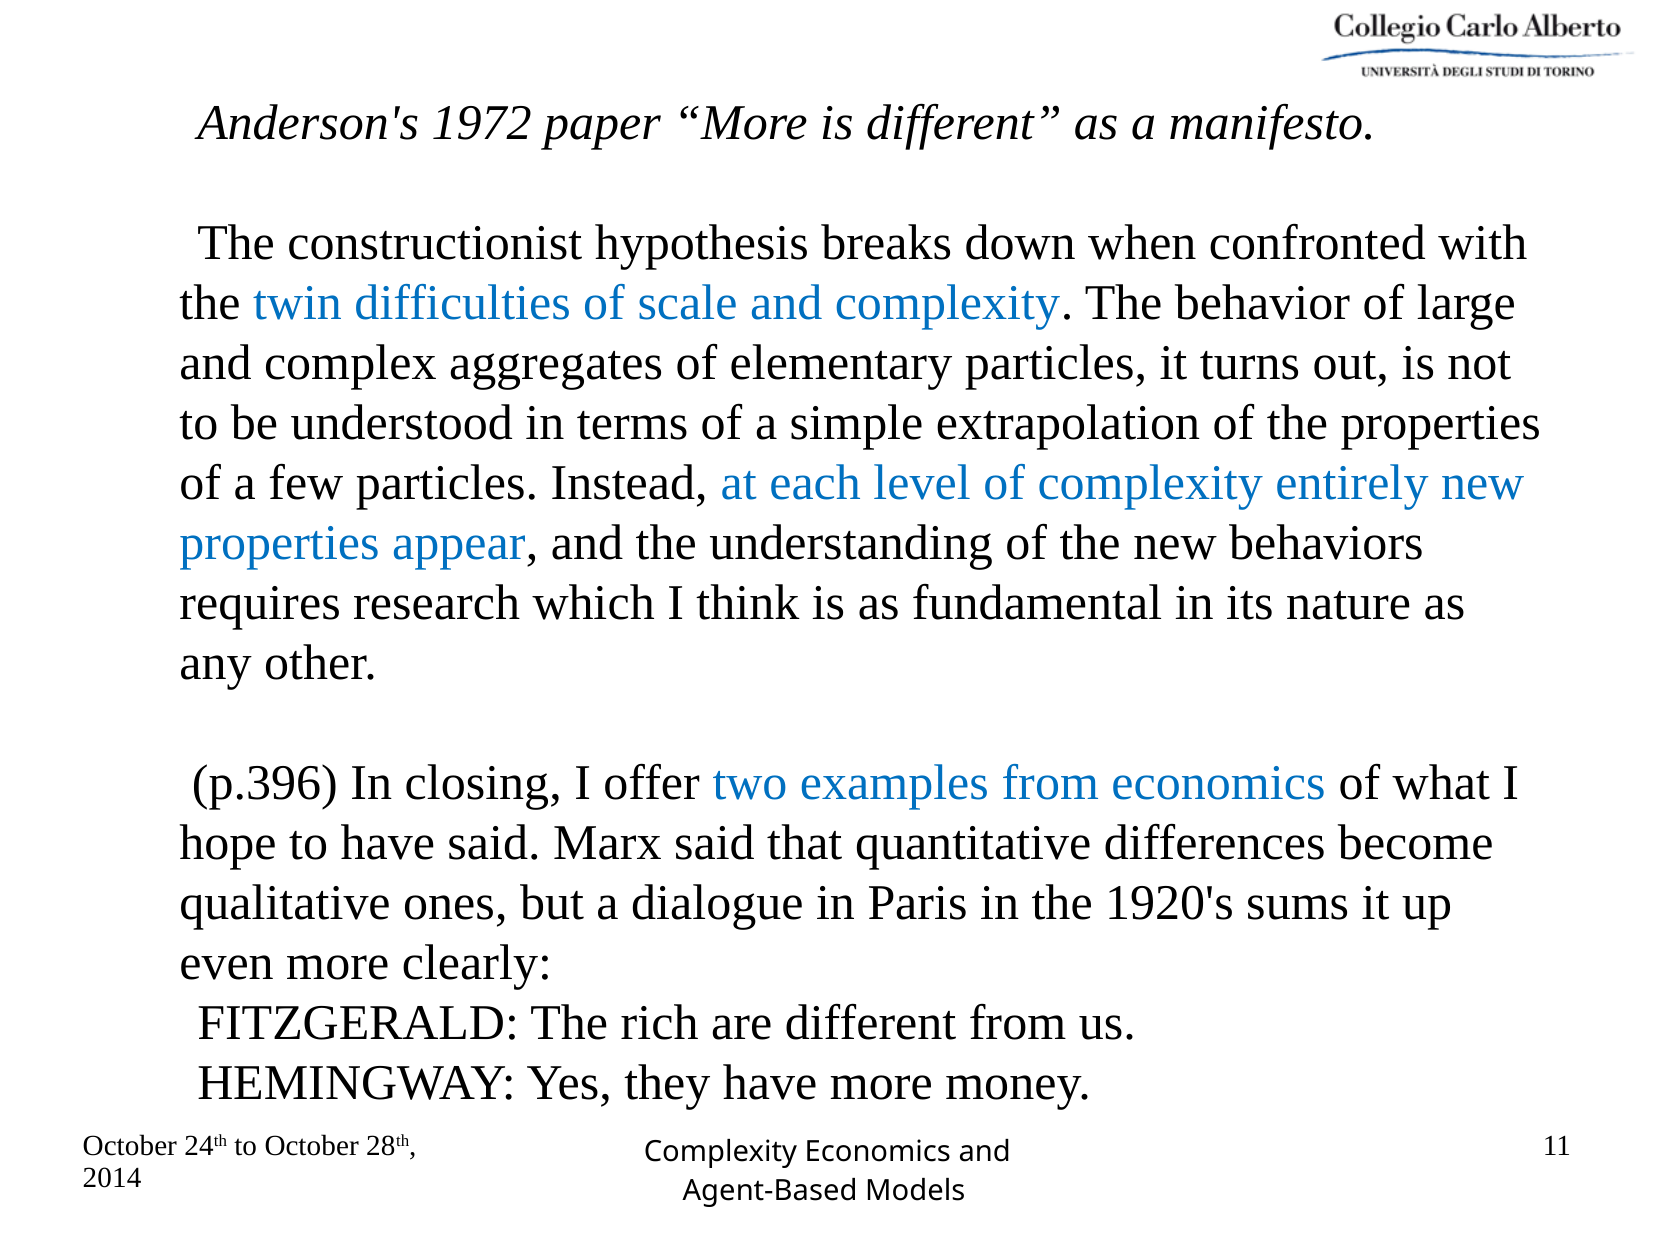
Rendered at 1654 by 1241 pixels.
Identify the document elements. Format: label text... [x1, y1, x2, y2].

picture [1312, 0, 1645, 92]
text_box Anderson's 1972 paper “More is different” as a manifesto. The constructionist hypothesis breaks down when confronted with the twin difficulties of scale and complexity. The behavior of large and complex aggregates of elementary particles, it turns out, is not to be understood in terms of a simple extrapolation of the properties of a few particles. Instead, at each level of complexity entirely new properties appear, and the understanding of the new behaviors requires research which I think is as fundamental in its nature as any other. (p.396) In closing, I offer two examples from economics of what I hope to have said. Marx said that quantitative differences become qualitative ones, but a dialogue in Paris in the 1920's sums it up even more clearly: FITZGERALD: The rich are different from us. HEMINGWAY: Yes, they have more money. [164, 81, 1558, 1118]
